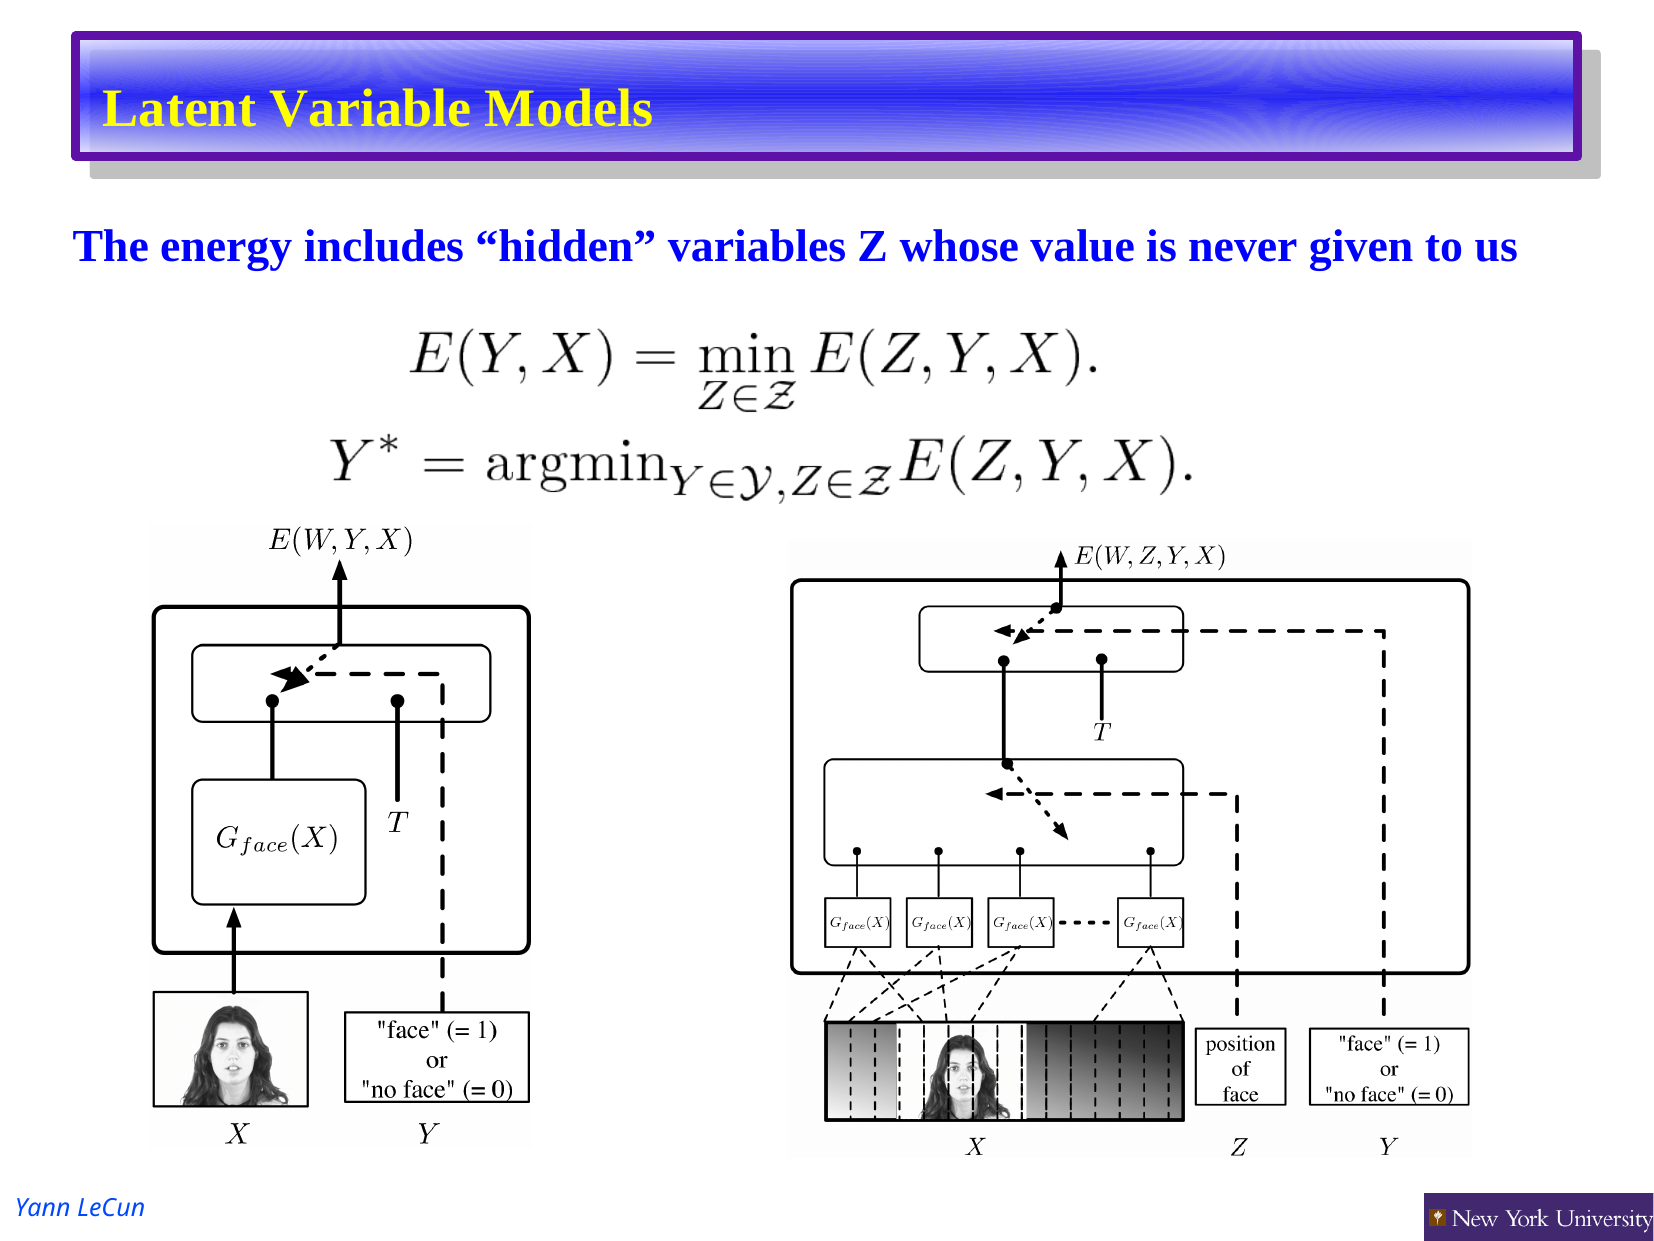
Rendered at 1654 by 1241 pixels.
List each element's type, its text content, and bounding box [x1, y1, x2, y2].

picture [324, 428, 1198, 510]
picture [404, 323, 1102, 418]
picture [148, 523, 533, 1149]
list The energy includes “hidden” variables Z whose value is never given to us [72, 220, 1586, 372]
picture [1424, 1193, 1654, 1241]
title Latent Variable Models [75, 35, 1578, 157]
picture [787, 540, 1472, 1158]
